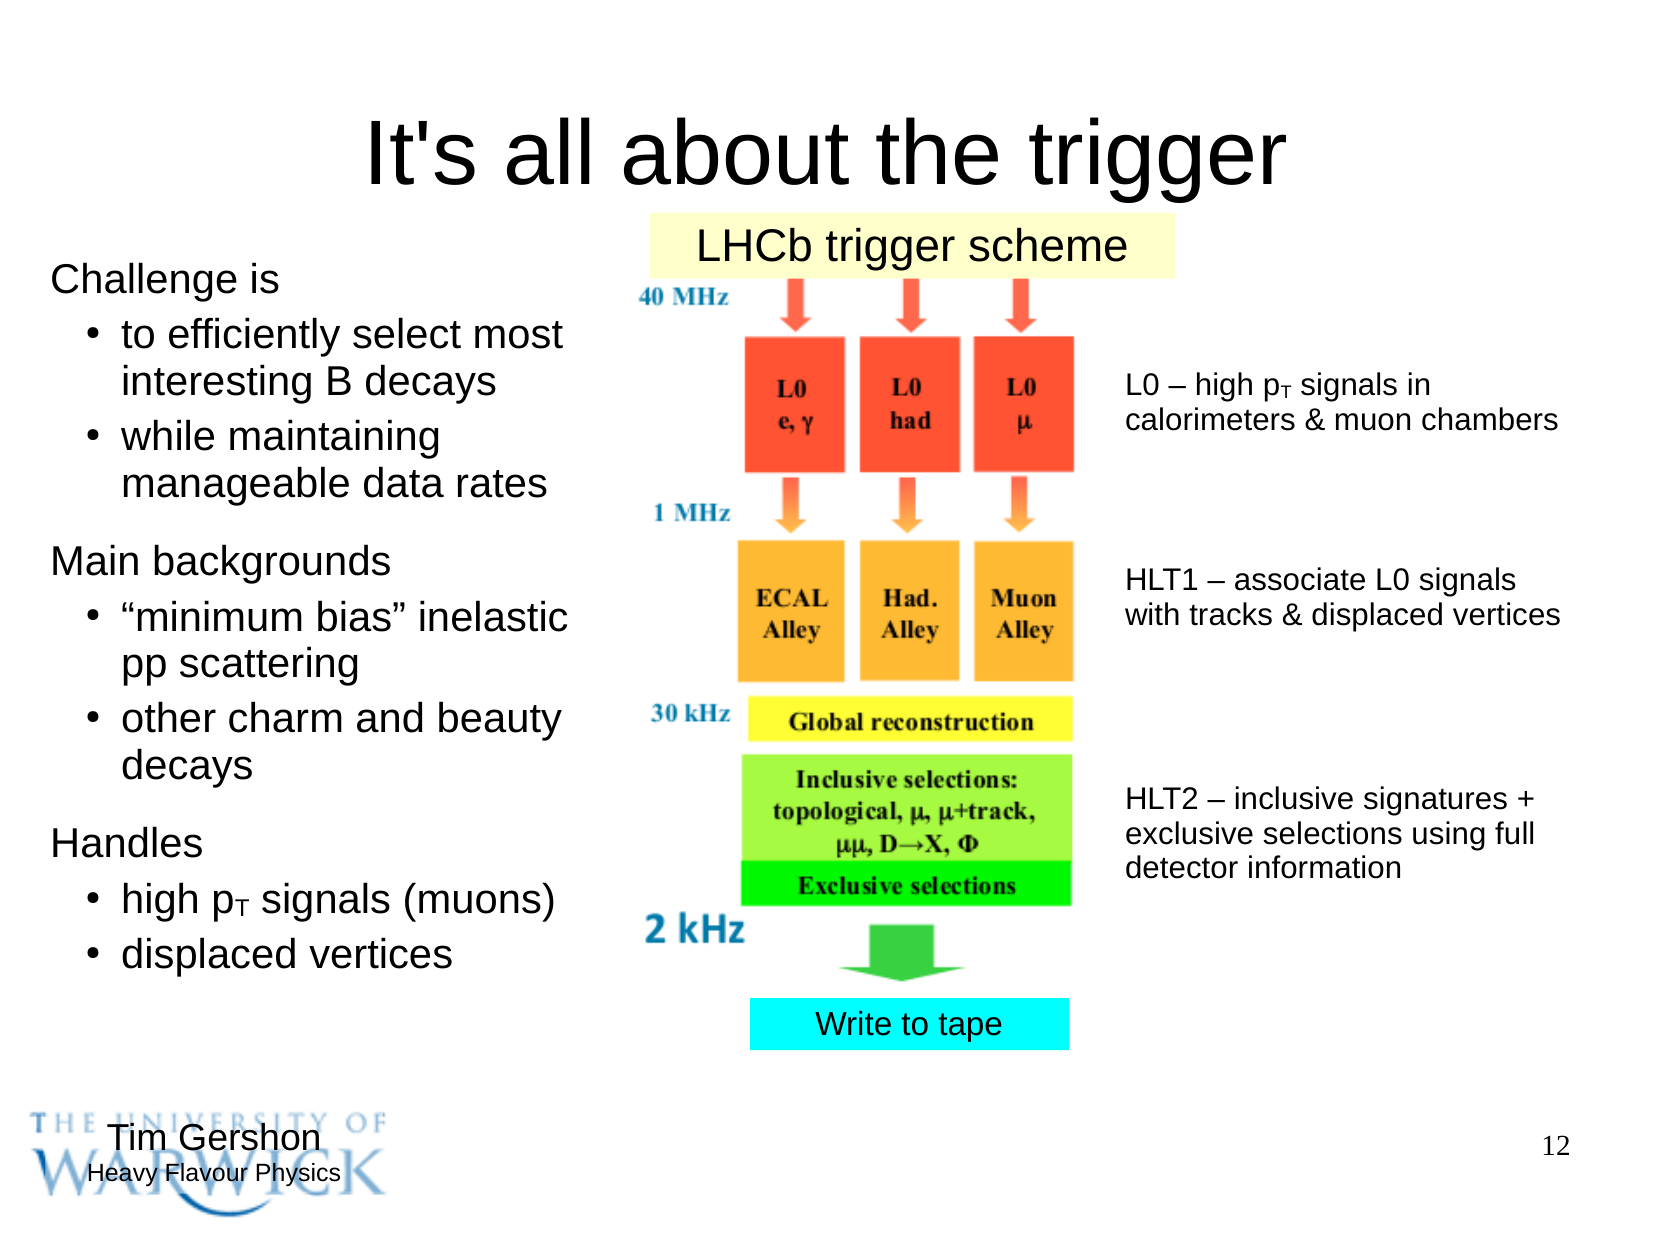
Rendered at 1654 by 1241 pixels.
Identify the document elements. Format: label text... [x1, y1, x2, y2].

text_box Tim Gershon Heavy Flavour Physics [45, 1108, 383, 1194]
text_box Challenge is to efficiently select most interesting B decays while maintaining manageable data rates Main backgrounds “minimum bias” inelastic pp scattering other charm and beauty decays Handles high pT signals (muons) displaced vertices [35, 248, 626, 999]
picture [626, 253, 1104, 985]
text_box HLT2 – inclusive signatures + exclusive selections using full detector information [1110, 773, 1583, 893]
picture [19, 1106, 406, 1232]
text_box Write to tape [750, 998, 1069, 1051]
title It's all about the trigger [82, 49, 1571, 257]
text_box HLT1 – associate L0 signals with tracks & displaced vertices [1110, 555, 1583, 640]
text_box L0 – high pT signals in calorimeters & muon chambers [1110, 360, 1583, 455]
text_box LHCb trigger scheme [649, 212, 1176, 279]
